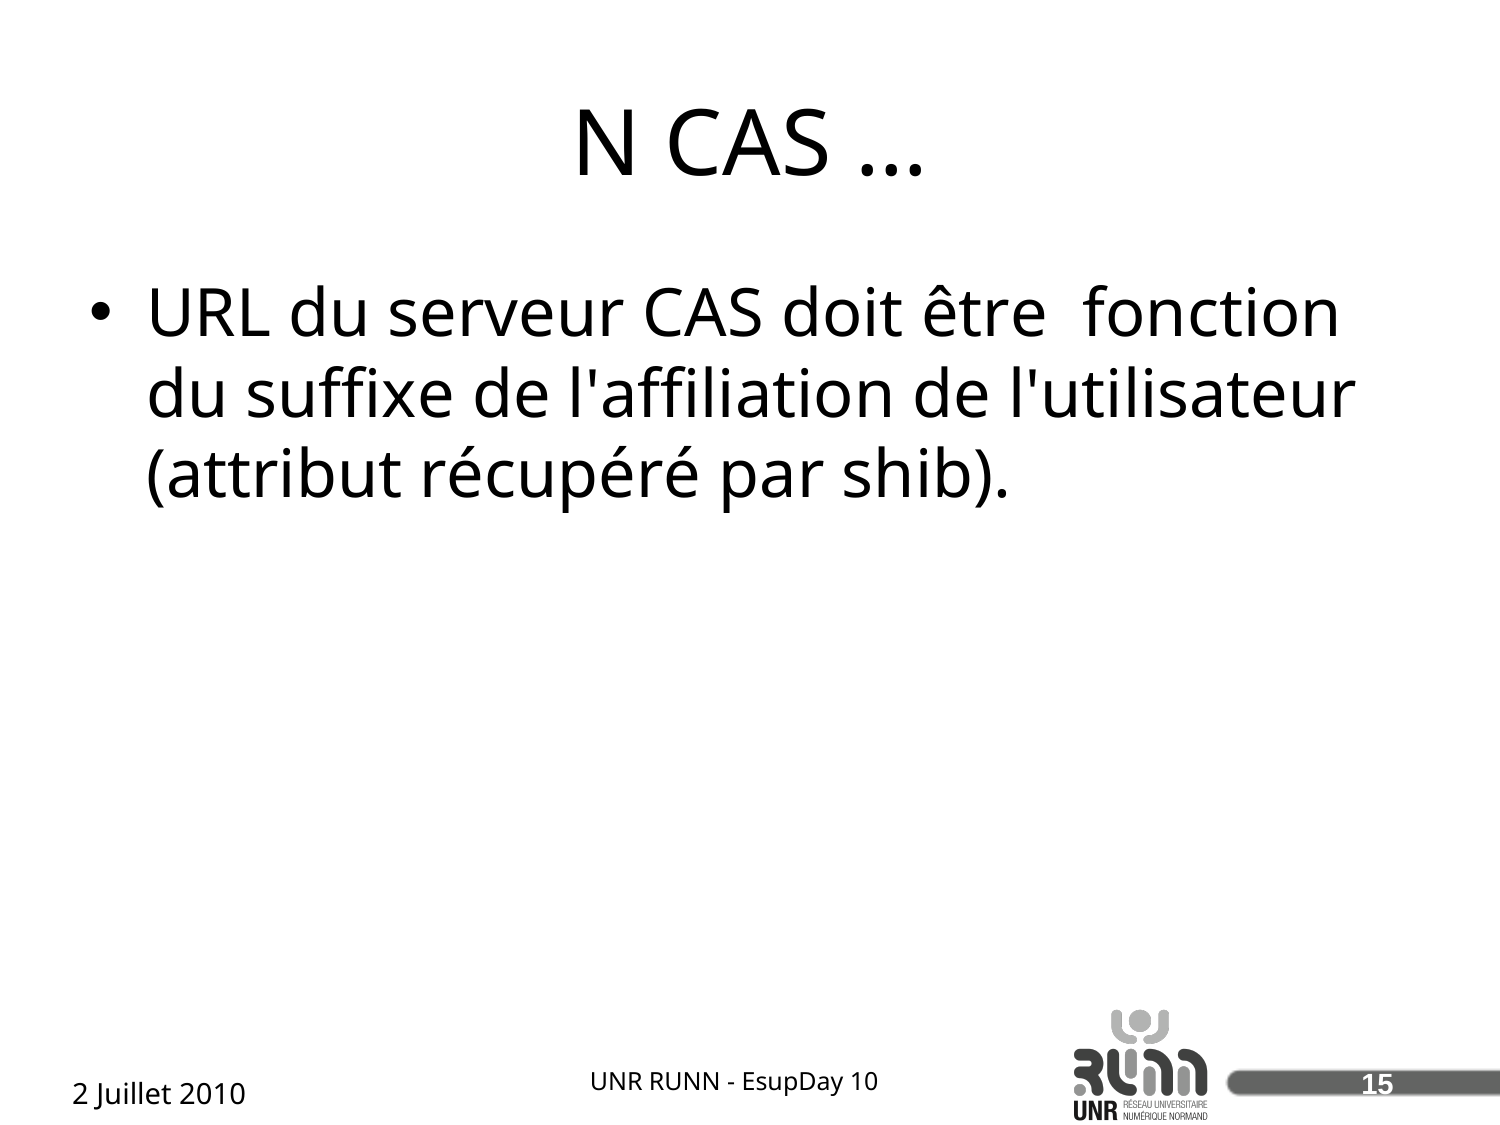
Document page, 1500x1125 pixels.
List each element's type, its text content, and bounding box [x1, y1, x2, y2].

title N CAS ... [75, 13, 1426, 262]
picture [1220, 1065, 1500, 1103]
list URL du serveur CAS doit être fonction du suffixe de l'affiliation de l'utilisateur (attribut récupéré par shib). [75, 262, 1426, 1006]
picture [1068, 1006, 1213, 1125]
